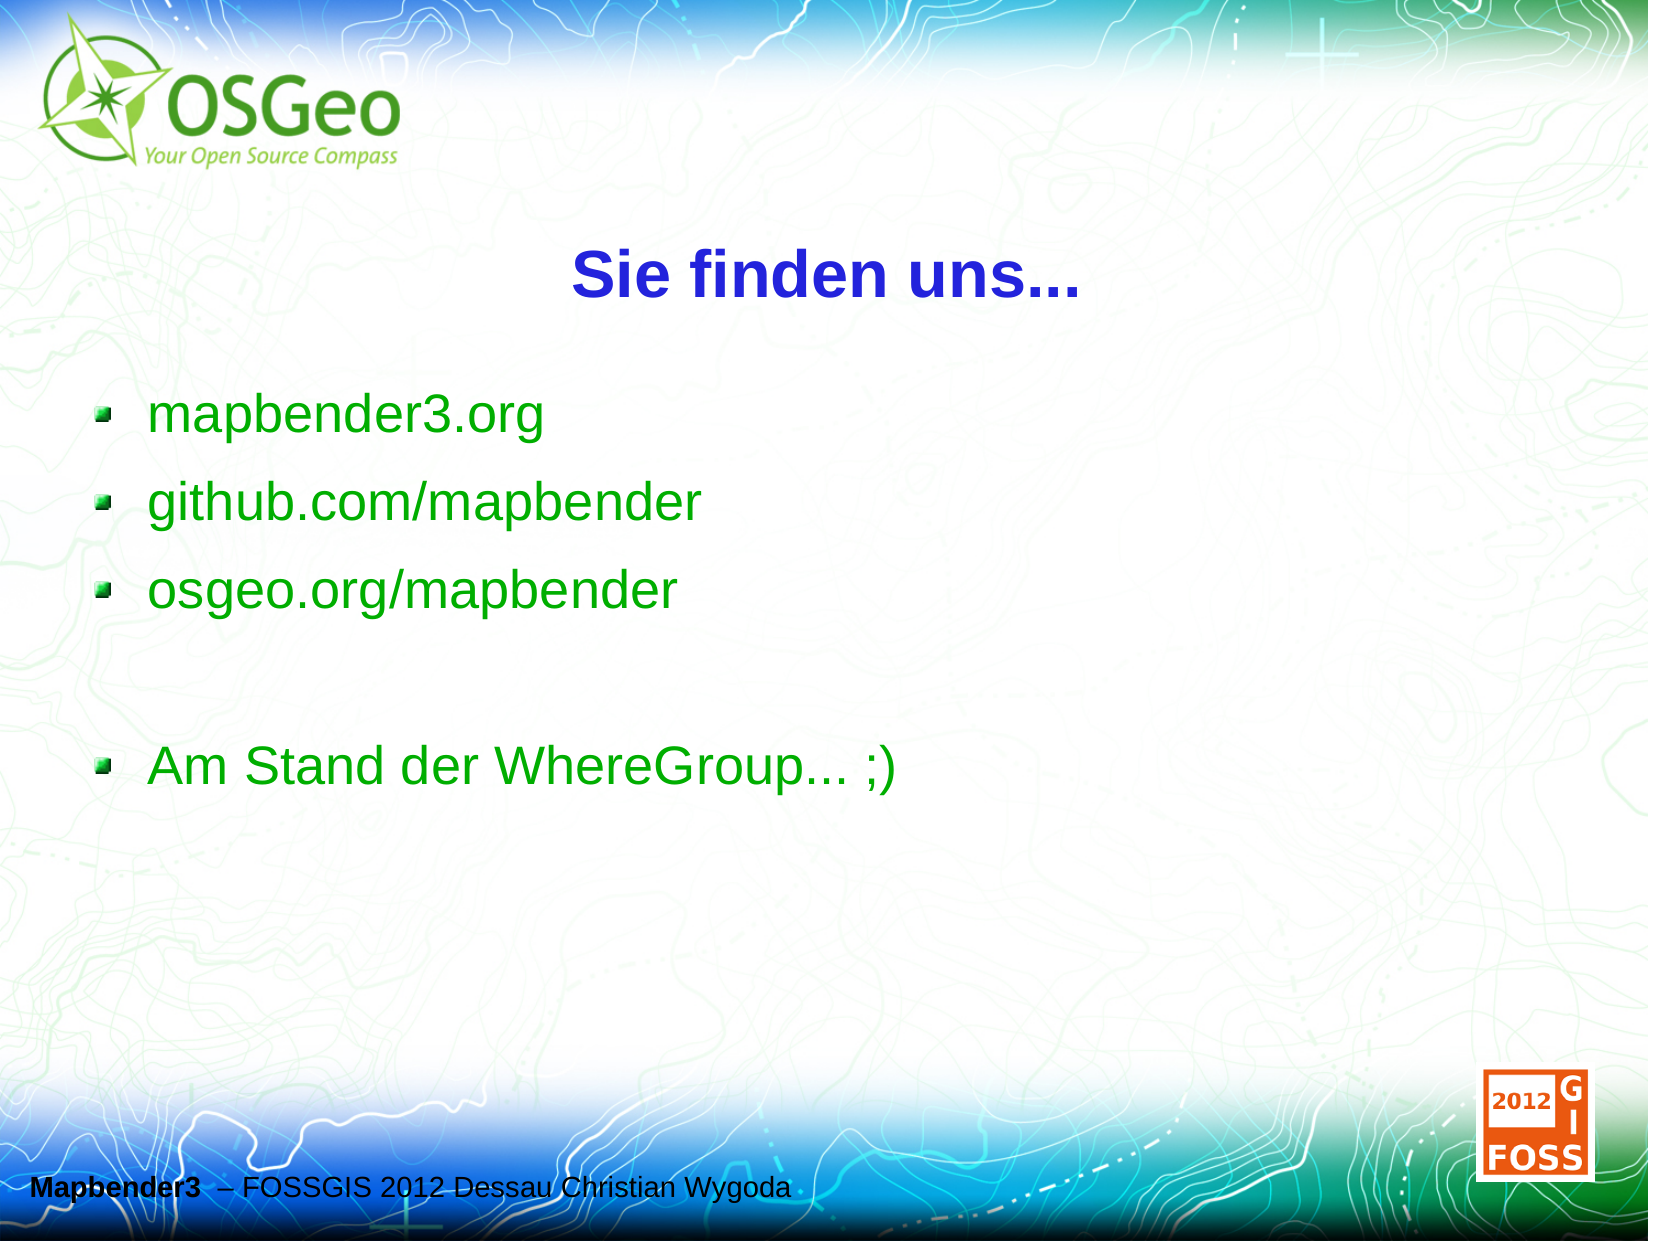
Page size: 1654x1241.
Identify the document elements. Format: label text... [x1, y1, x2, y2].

picture [0, 0, 1648, 1241]
list mapbender3.org github.com/mapbender osgeo.org/mapbender Am Stand der WhereGroup... ;) [76, 383, 1565, 1203]
title Sie finden uns... [82, 200, 1571, 349]
